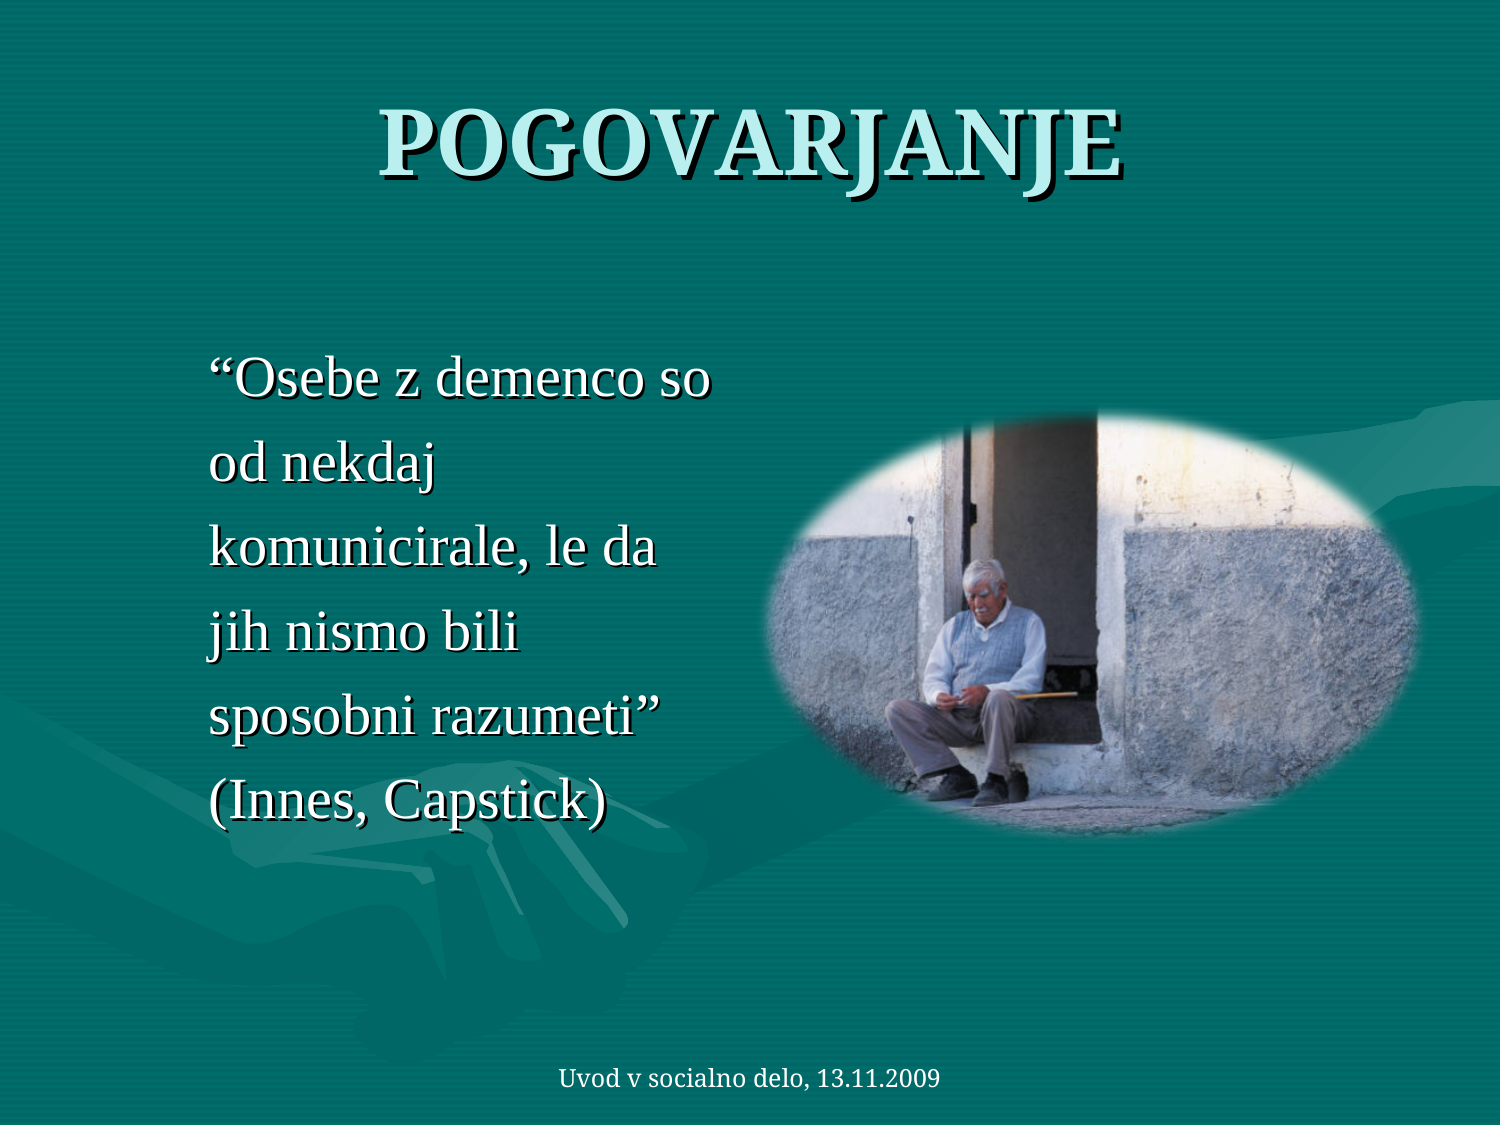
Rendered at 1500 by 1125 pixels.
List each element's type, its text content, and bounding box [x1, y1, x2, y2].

text_box Uvod v socialno delo, 13.11.2009 [512, 1025, 988, 1101]
picture [0, 0, 1500, 1125]
list “Osebe z demenco so od nekdaj komunicirale, le da jih nismo bili sposobni razumeti” (Innes, Capstick) [193, 331, 818, 1007]
title POGOVARJANJE [75, 45, 1426, 233]
